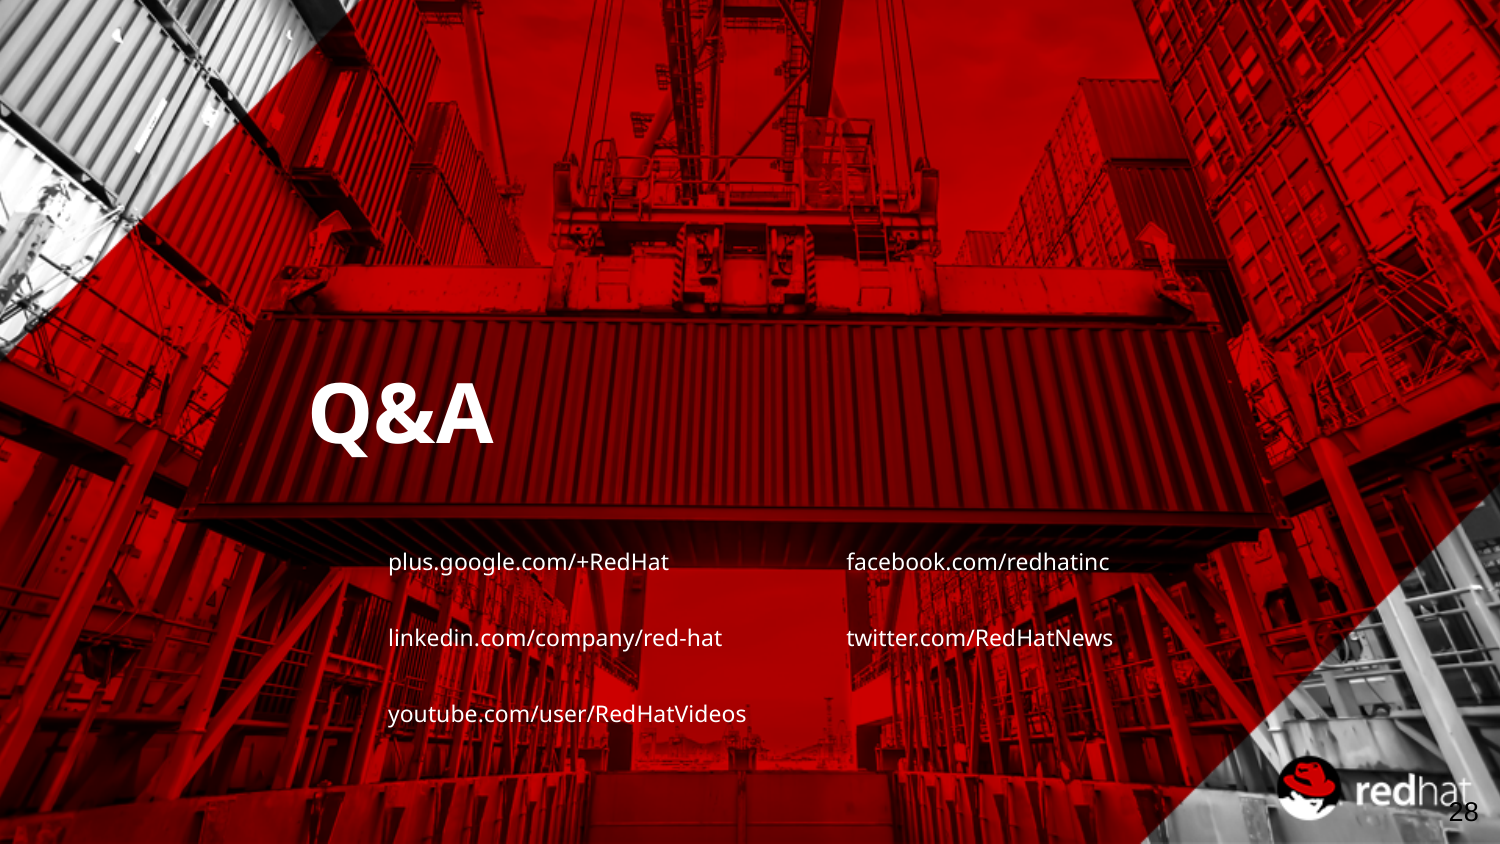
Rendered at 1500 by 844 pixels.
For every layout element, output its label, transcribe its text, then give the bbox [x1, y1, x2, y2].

text_box twitter.com/RedHatNews [831, 612, 1222, 663]
text_box facebook.com/redhatinc [831, 535, 1222, 587]
text_box linkedin.com/company/red-hat [373, 612, 764, 663]
text_box Q&A [292, 310, 1267, 510]
picture [0, 0, 1500, 844]
text_box youtube.com/user/RedHatVideos [373, 688, 764, 740]
slide_number 1 [1403, 779, 1494, 844]
text_box plus.google.com/+RedHat [373, 535, 764, 587]
